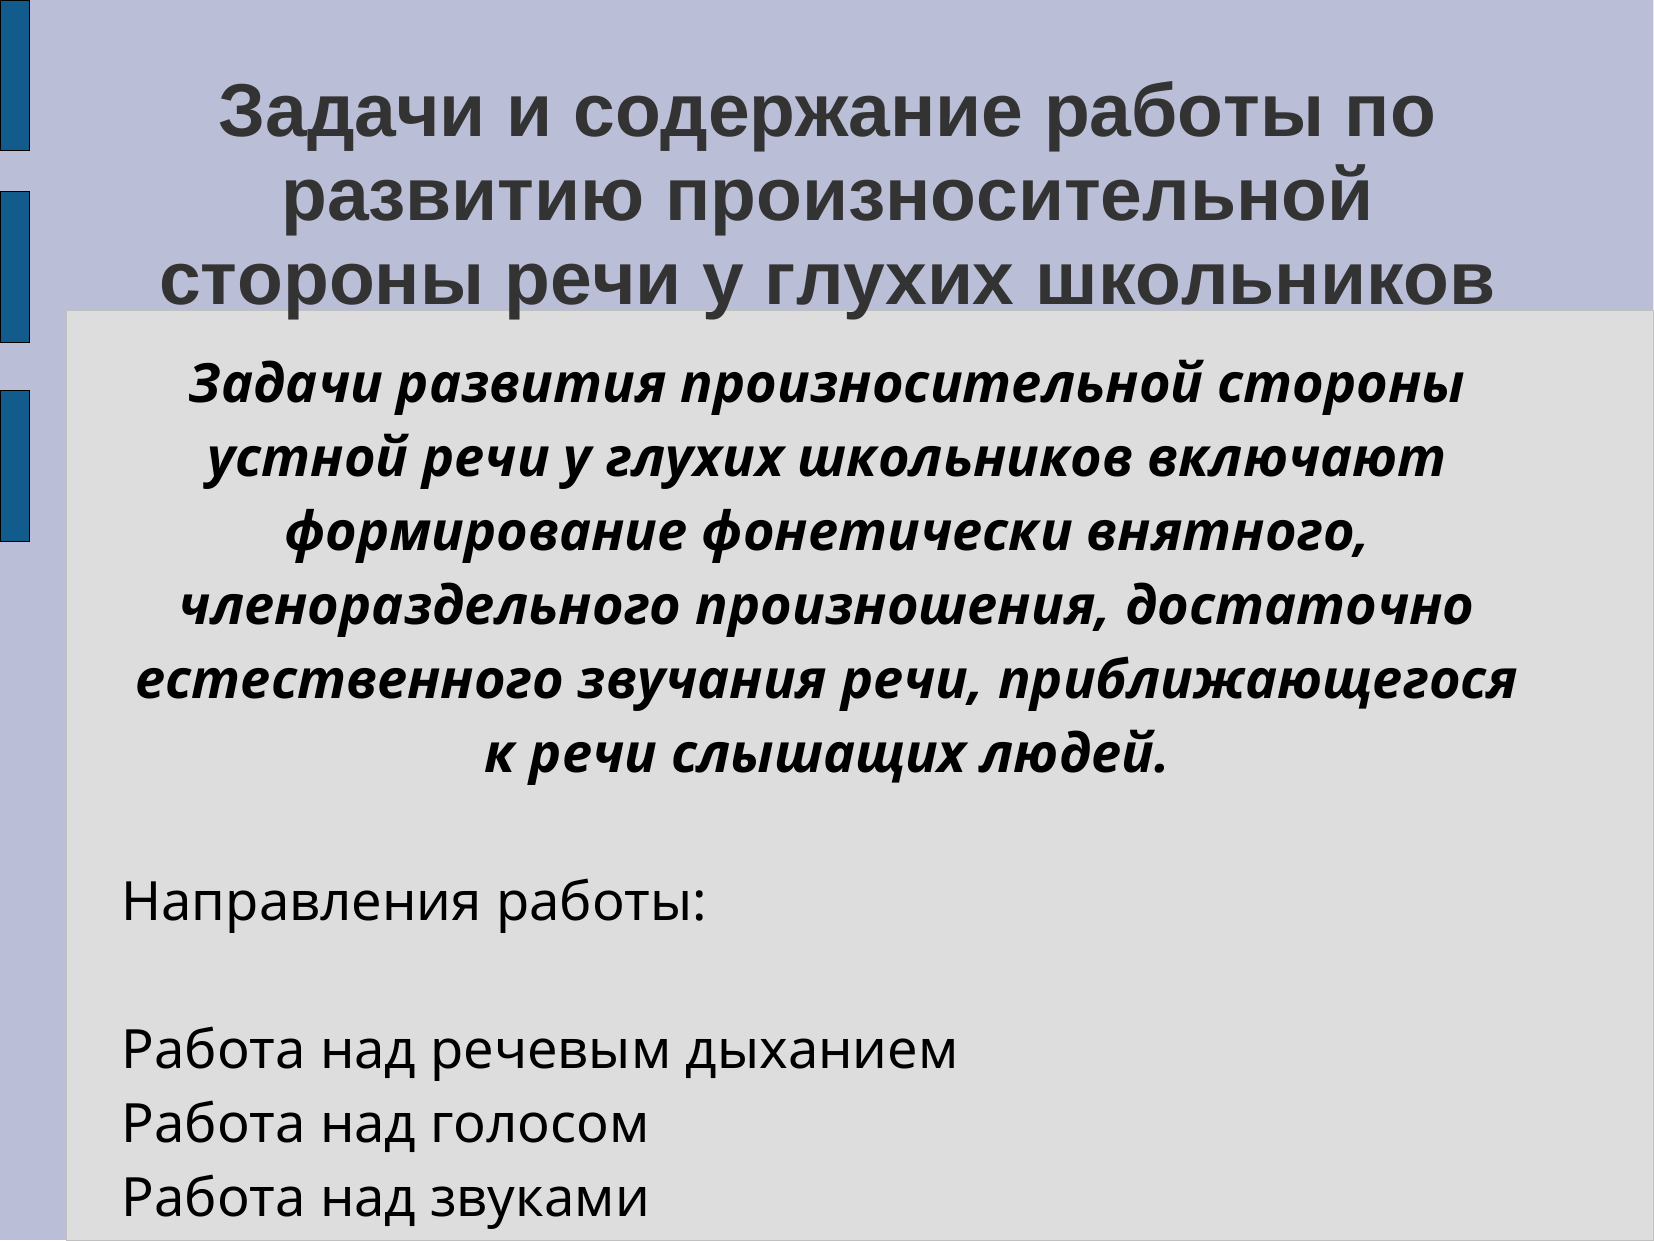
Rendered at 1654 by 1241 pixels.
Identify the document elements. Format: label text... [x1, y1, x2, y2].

list Задачи развития произносительной стороны устной речи у глухих школьников включают формирование фонетически внятного, членораздельного произношения, достаточно естественного звучания речи, приближающегося к речи слышащих людей. Направления работы: Работа над речевым дыханием Работа над голосом Работа над звуками Работа над словами, фразами. Работа над ритмико-интонационной структурой речи. [121, 344, 1534, 1194]
title Задачи и содержание работы по развитию произносительной стороны речи у глухих школьников [121, 68, 1534, 321]
